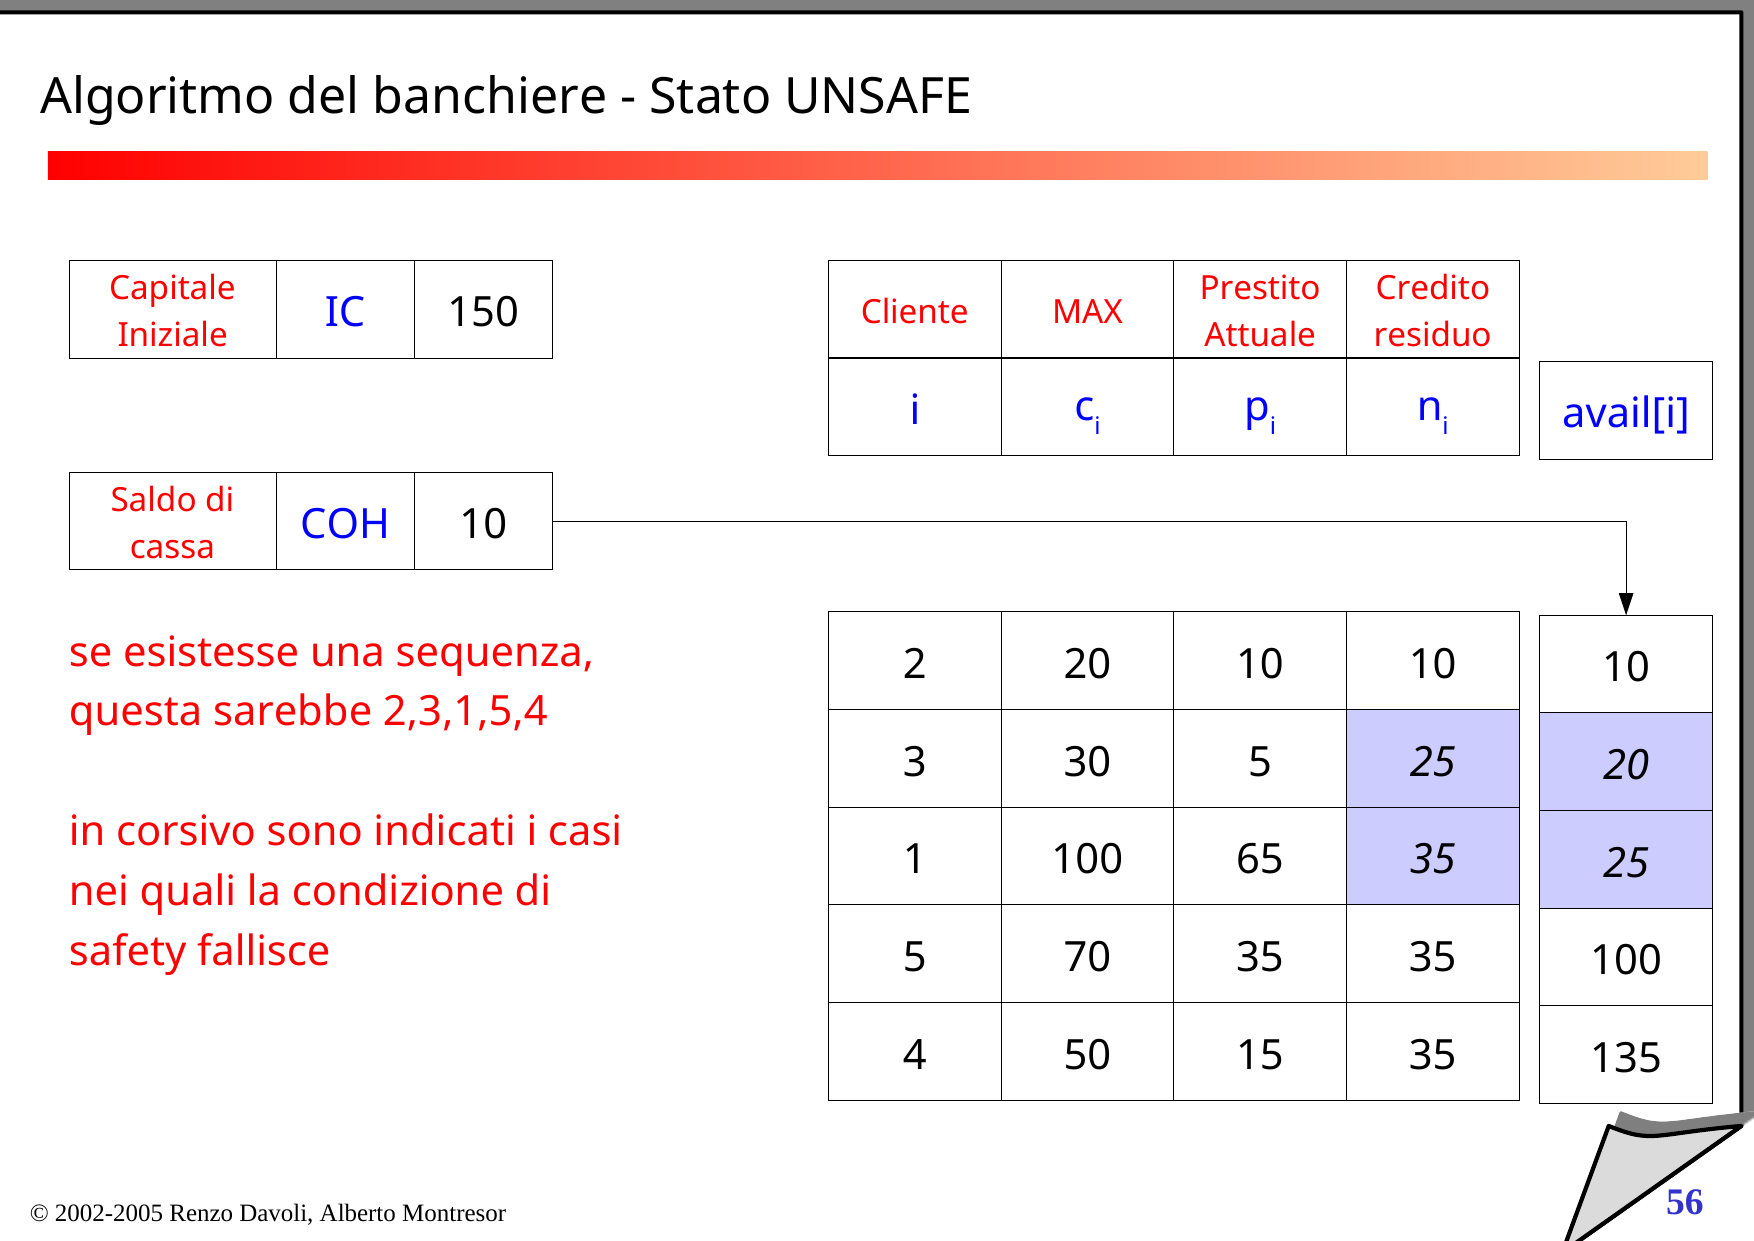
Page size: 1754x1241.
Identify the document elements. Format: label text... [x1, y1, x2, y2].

text_box 20 [1539, 713, 1713, 811]
text_box 15 [1173, 1002, 1346, 1101]
text_box ni [1346, 357, 1520, 456]
text_box 35 [1346, 808, 1520, 904]
text_box 25 [1539, 811, 1713, 908]
text_box 10 [414, 472, 553, 570]
text_box 50 [1001, 1002, 1173, 1101]
text_box 35 [1173, 904, 1346, 1002]
text_box 100 [1001, 808, 1173, 904]
text_box 70 [1001, 904, 1173, 1002]
text_box Saldo di cassa [69, 472, 276, 570]
text_box se esistesse una sequenza, questa sarebbe 2,3,1,5,4 in corsivo sono indicati i casi nei quali la condizione di safety fallisce [69, 618, 760, 1018]
text_box 20 [1001, 611, 1173, 710]
text_box pi [1173, 357, 1346, 456]
text_box Cliente [828, 260, 1001, 357]
text_box avail[i] [1539, 361, 1713, 460]
text_box 25 [1346, 710, 1520, 808]
text_box q [750, 152, 754, 179]
title Algoritmo del banchiere - Stato UNSAFE [40, 49, 1714, 144]
text_box Credito residuo [1346, 260, 1520, 357]
text_box 1 [828, 808, 1001, 904]
text_box 30 [1001, 710, 1173, 808]
text_box 10 [1173, 611, 1346, 710]
text_box 150 [414, 260, 553, 359]
text_box MAX [1001, 260, 1173, 357]
text_box 10 [1539, 615, 1713, 713]
text_box Prestito Attuale [1173, 260, 1346, 357]
text_box 35 [1346, 1002, 1520, 1101]
text_box 2 [828, 611, 1001, 710]
text_box 5 [1173, 710, 1346, 808]
text_box 4 [828, 1002, 1001, 1101]
text_box 10 [1346, 611, 1520, 710]
text_box 35 [1346, 904, 1520, 1002]
text_box ci [1001, 357, 1173, 456]
text_box IC [276, 260, 414, 359]
text_box 5 [828, 904, 1001, 1002]
text_box i [828, 357, 1001, 456]
text_box COH [276, 472, 414, 570]
text_box Capitale Iniziale [69, 260, 276, 359]
text_box 3 [828, 710, 1001, 808]
text_box 135 [1539, 1005, 1713, 1104]
text_box 65 [1173, 808, 1346, 904]
text_box 100 [1539, 908, 1713, 1005]
